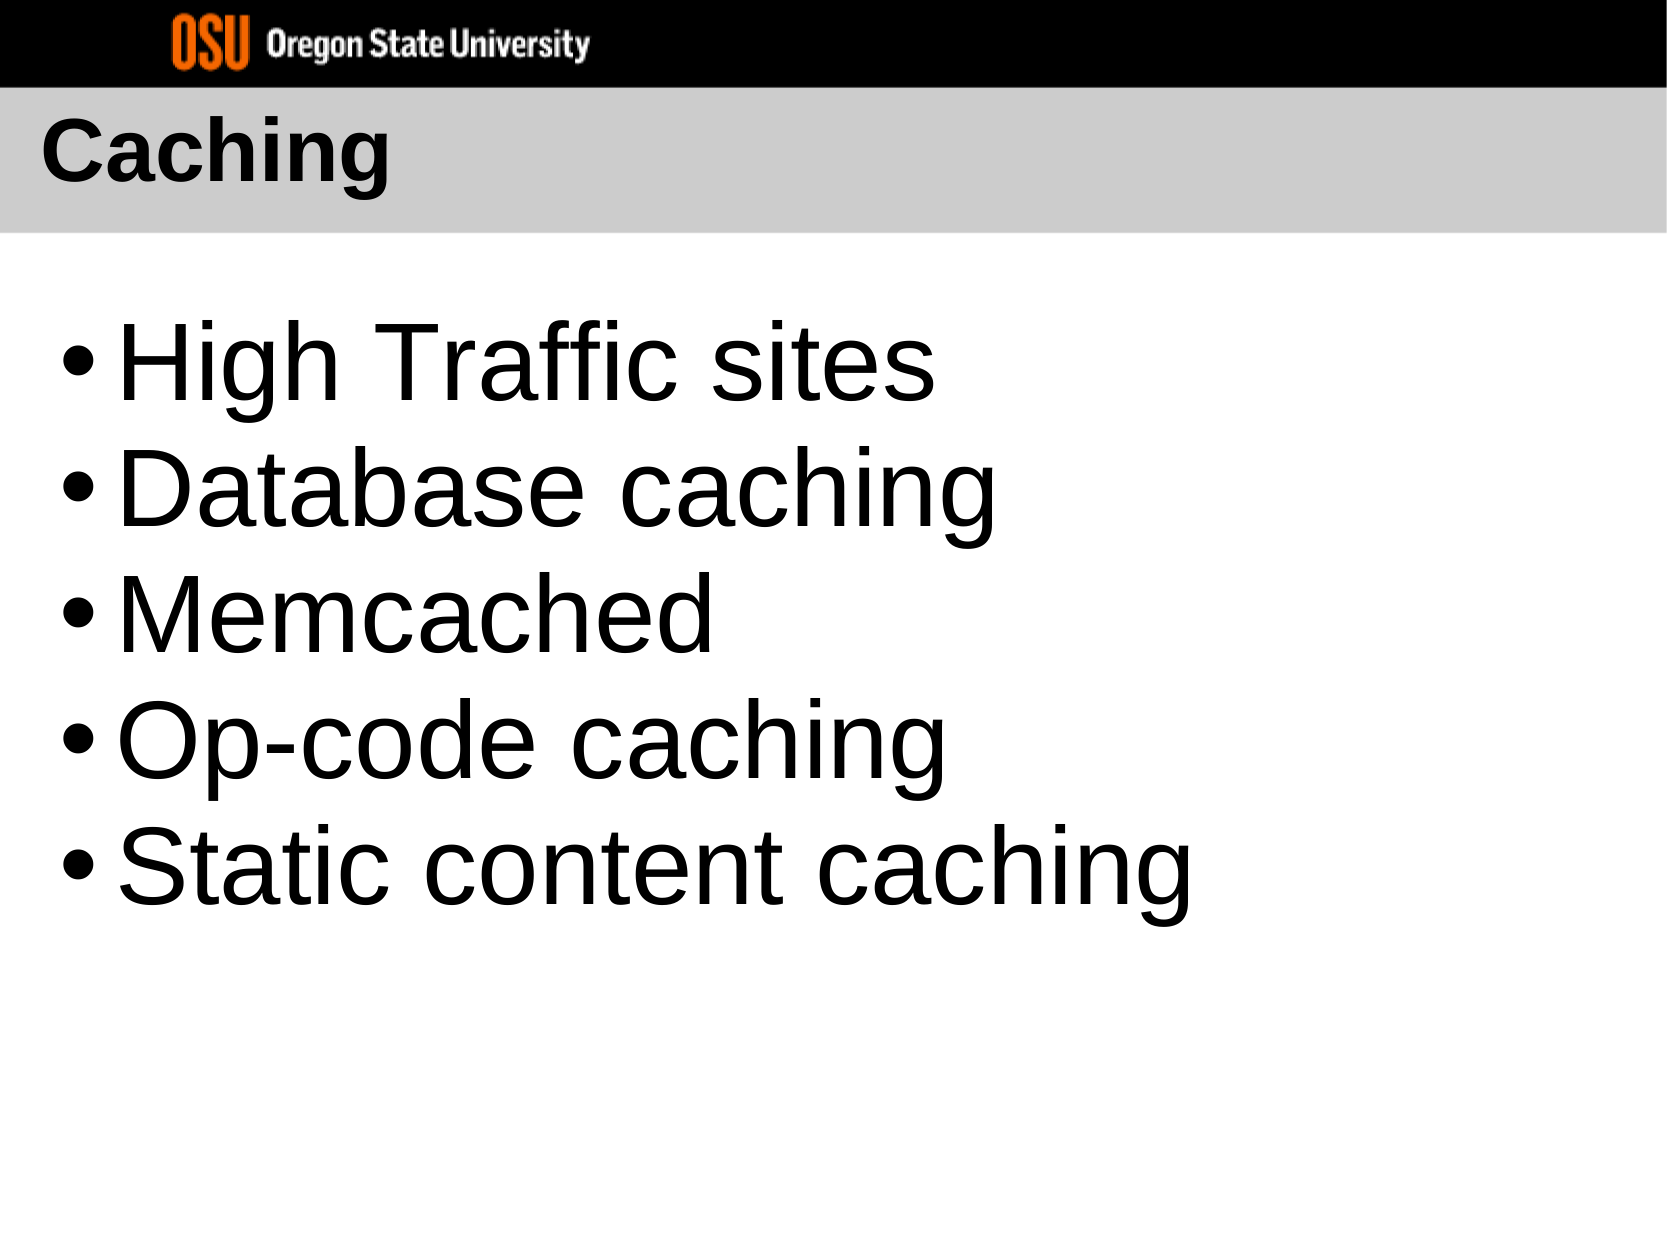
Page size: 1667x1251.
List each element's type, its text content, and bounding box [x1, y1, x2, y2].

title Caching [40, 99, 1626, 248]
picture [0, 0, 1667, 1251]
list High Traffic sites Database caching Memcached Op-code caching Static content caching [40, 300, 1627, 1201]
